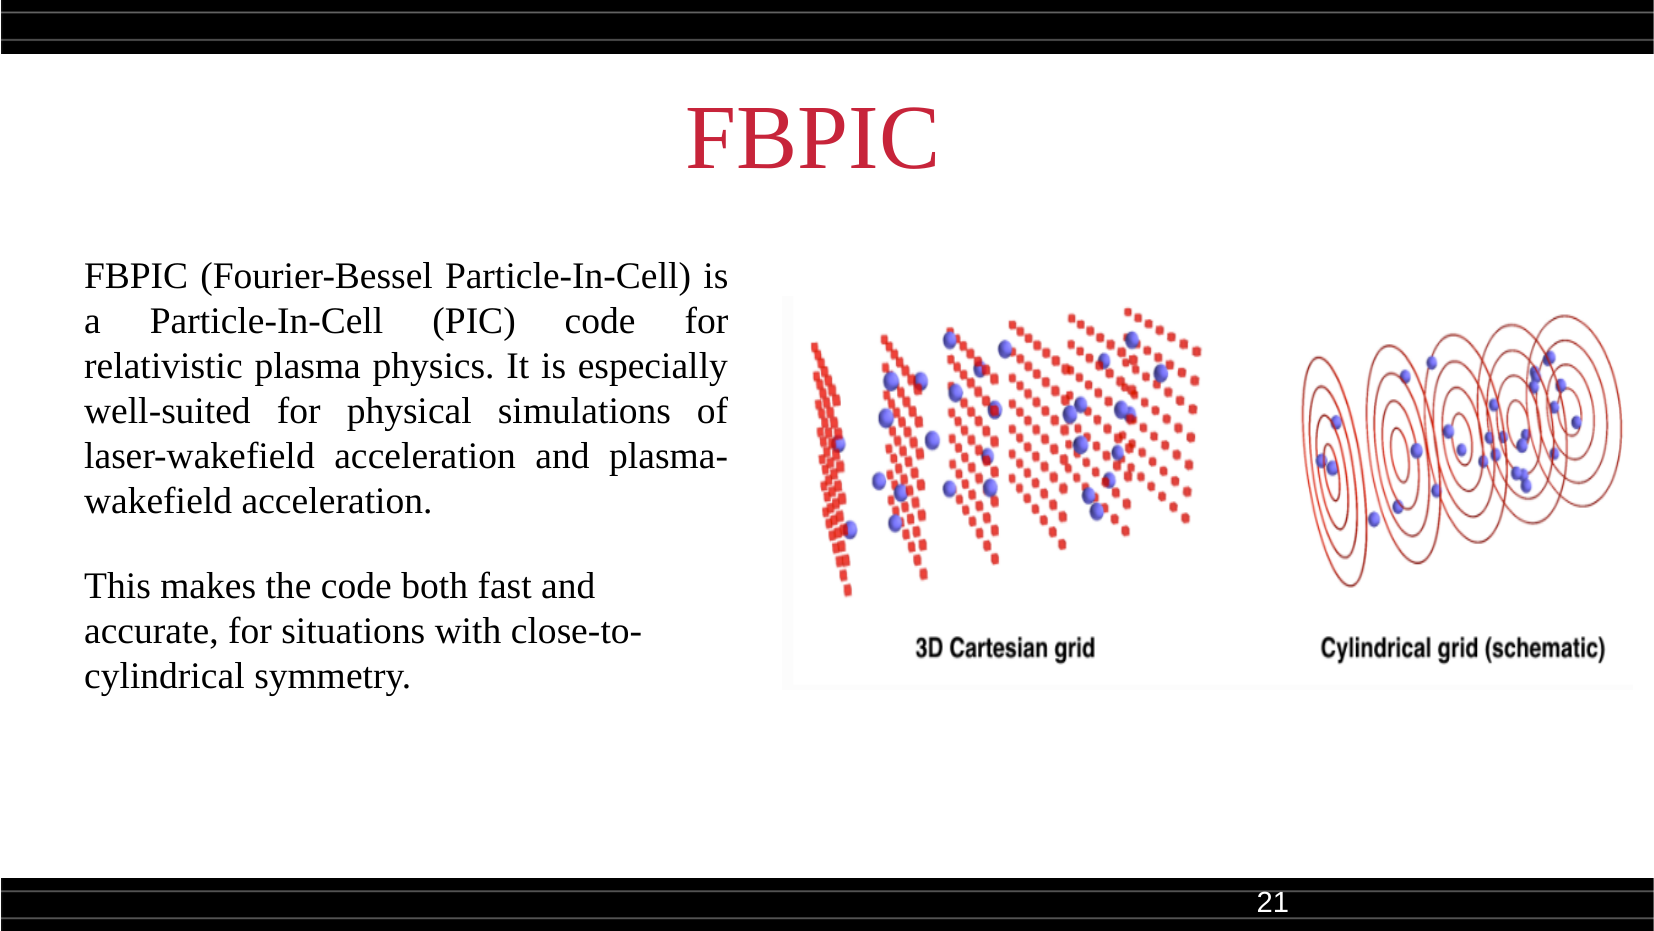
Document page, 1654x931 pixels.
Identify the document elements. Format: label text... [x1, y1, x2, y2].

title FBPIC [69, 76, 1558, 188]
text_box FBPIC (Fourier-Bessel Particle-In-Cell) is a Particle-In-Cell (PIC) code for relativistic plasma physics. It is especially well-suited for physical simulations of laser-wakefield acceleration and plasma-wakefield acceleration. [69, 243, 744, 528]
text_box This makes the code both fast and accurate, for situations with close-to-cylindrical symmetry. [69, 554, 721, 704]
picture [782, 296, 1633, 690]
